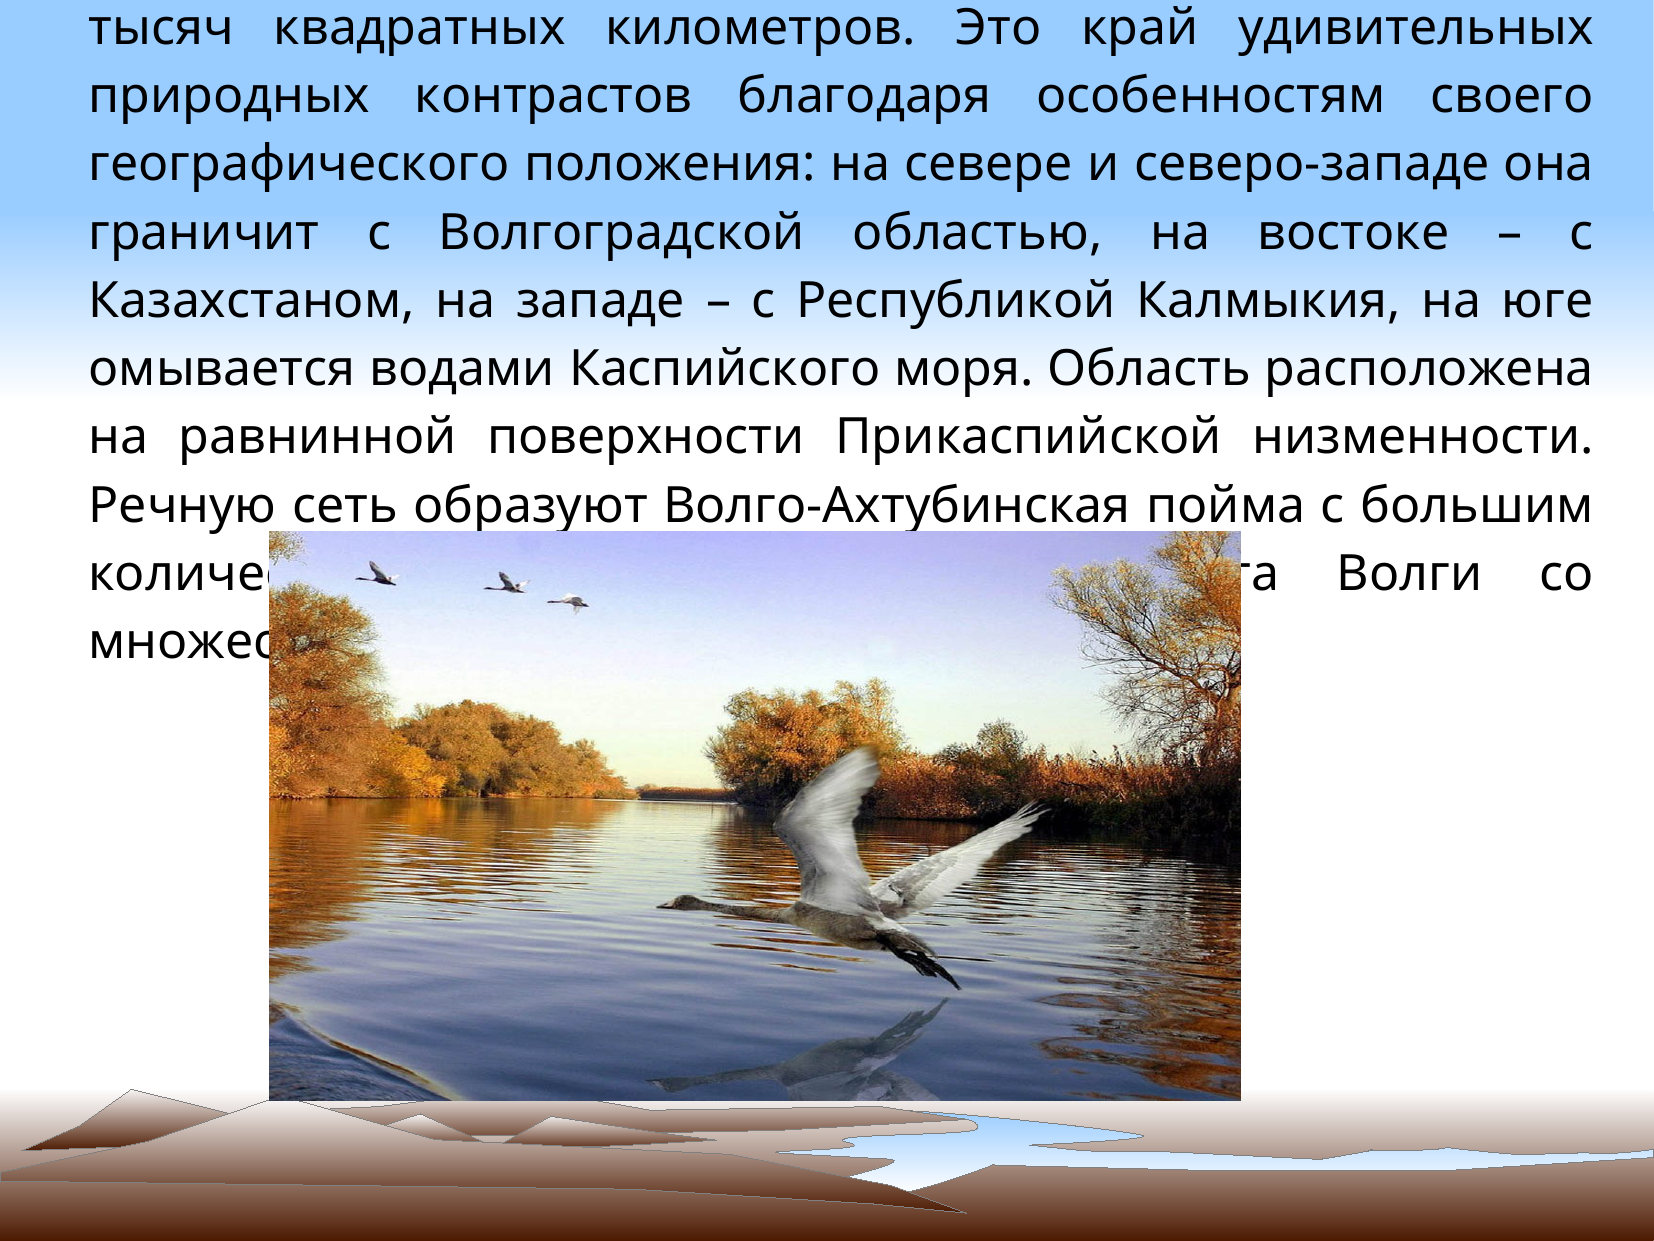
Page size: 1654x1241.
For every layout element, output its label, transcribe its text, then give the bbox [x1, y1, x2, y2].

picture [269, 531, 1241, 1101]
title Астраханская область раскинулась более чем на сорок тысяч квадратных километров. Это край удивительных природных контрастов благодаря особенностям своего географического положения: на севере и северо-западе она граничит с Волгоградской областью, на востоке – с Казахстаном, на западе – с Республикой Калмыкия, на юге омывается водами Каспийского моря. Область расположена на равнинной поверхности Прикаспийской низменности. Речную сеть образуют Волго-Ахтубинская пойма с большим количеством протоков и сложная дельта Волги со множеством рукавов. [88, 67, 1595, 529]
